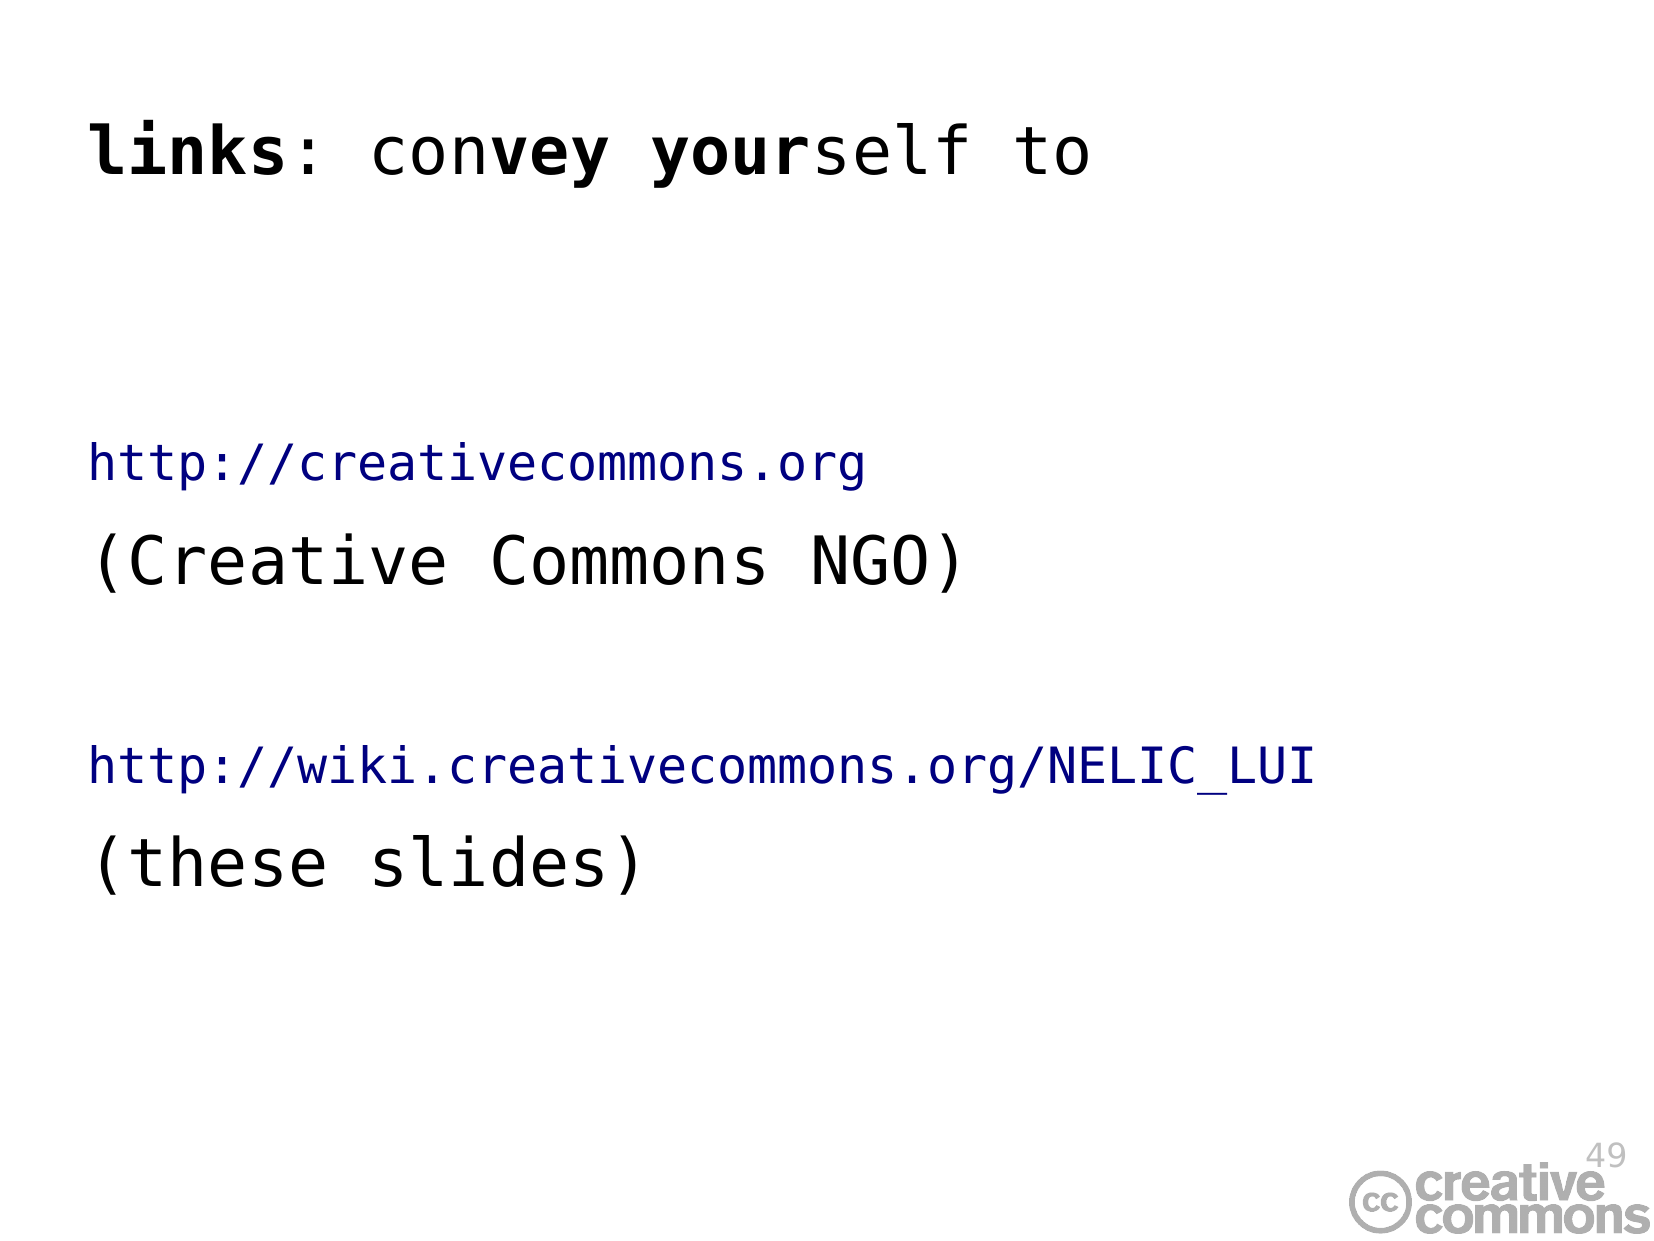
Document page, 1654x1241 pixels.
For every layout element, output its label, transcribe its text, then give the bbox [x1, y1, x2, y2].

list links: convey yourself to http://creativecommons.org (Creative Commons NGO) http://wiki.creativecommons.org/NELIC_LUI (these slides) [87, 112, 1576, 1109]
picture [1349, 1162, 1650, 1234]
